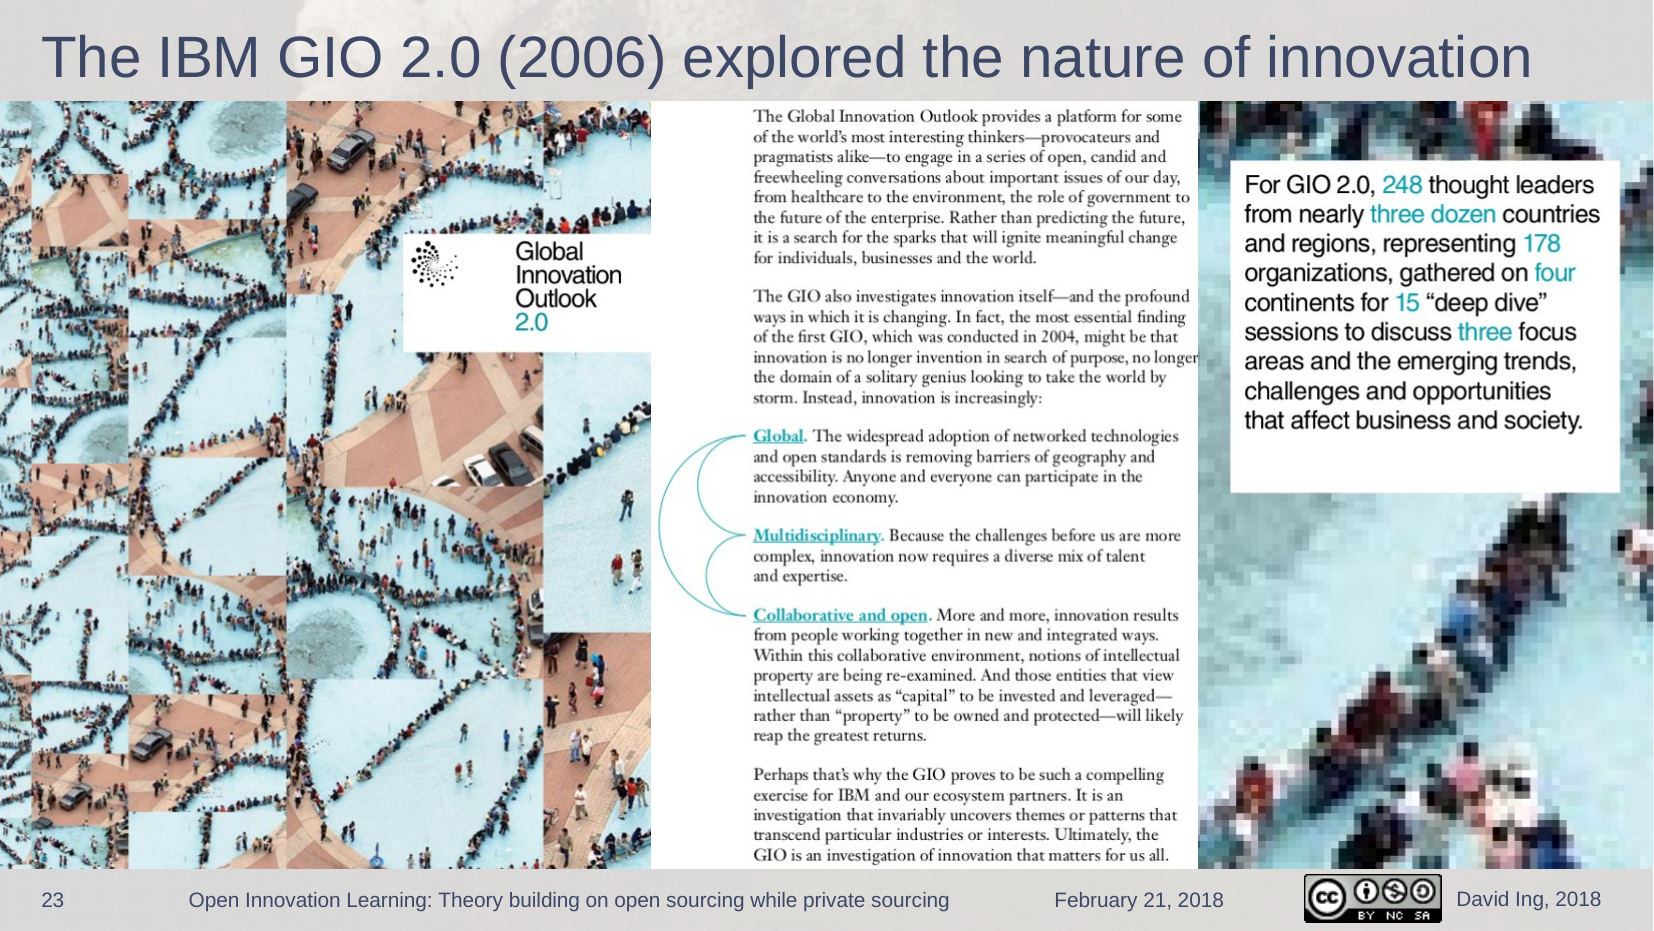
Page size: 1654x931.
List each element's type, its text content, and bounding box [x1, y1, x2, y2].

picture [1304, 874, 1442, 923]
table_cell 4. [0, 869, 1653, 931]
table_cell 4. [0, 0, 1653, 101]
picture [0, 101, 1654, 869]
title The IBM GIO 2.0 (2006) explored the nature of innovation [41, 30, 1613, 101]
